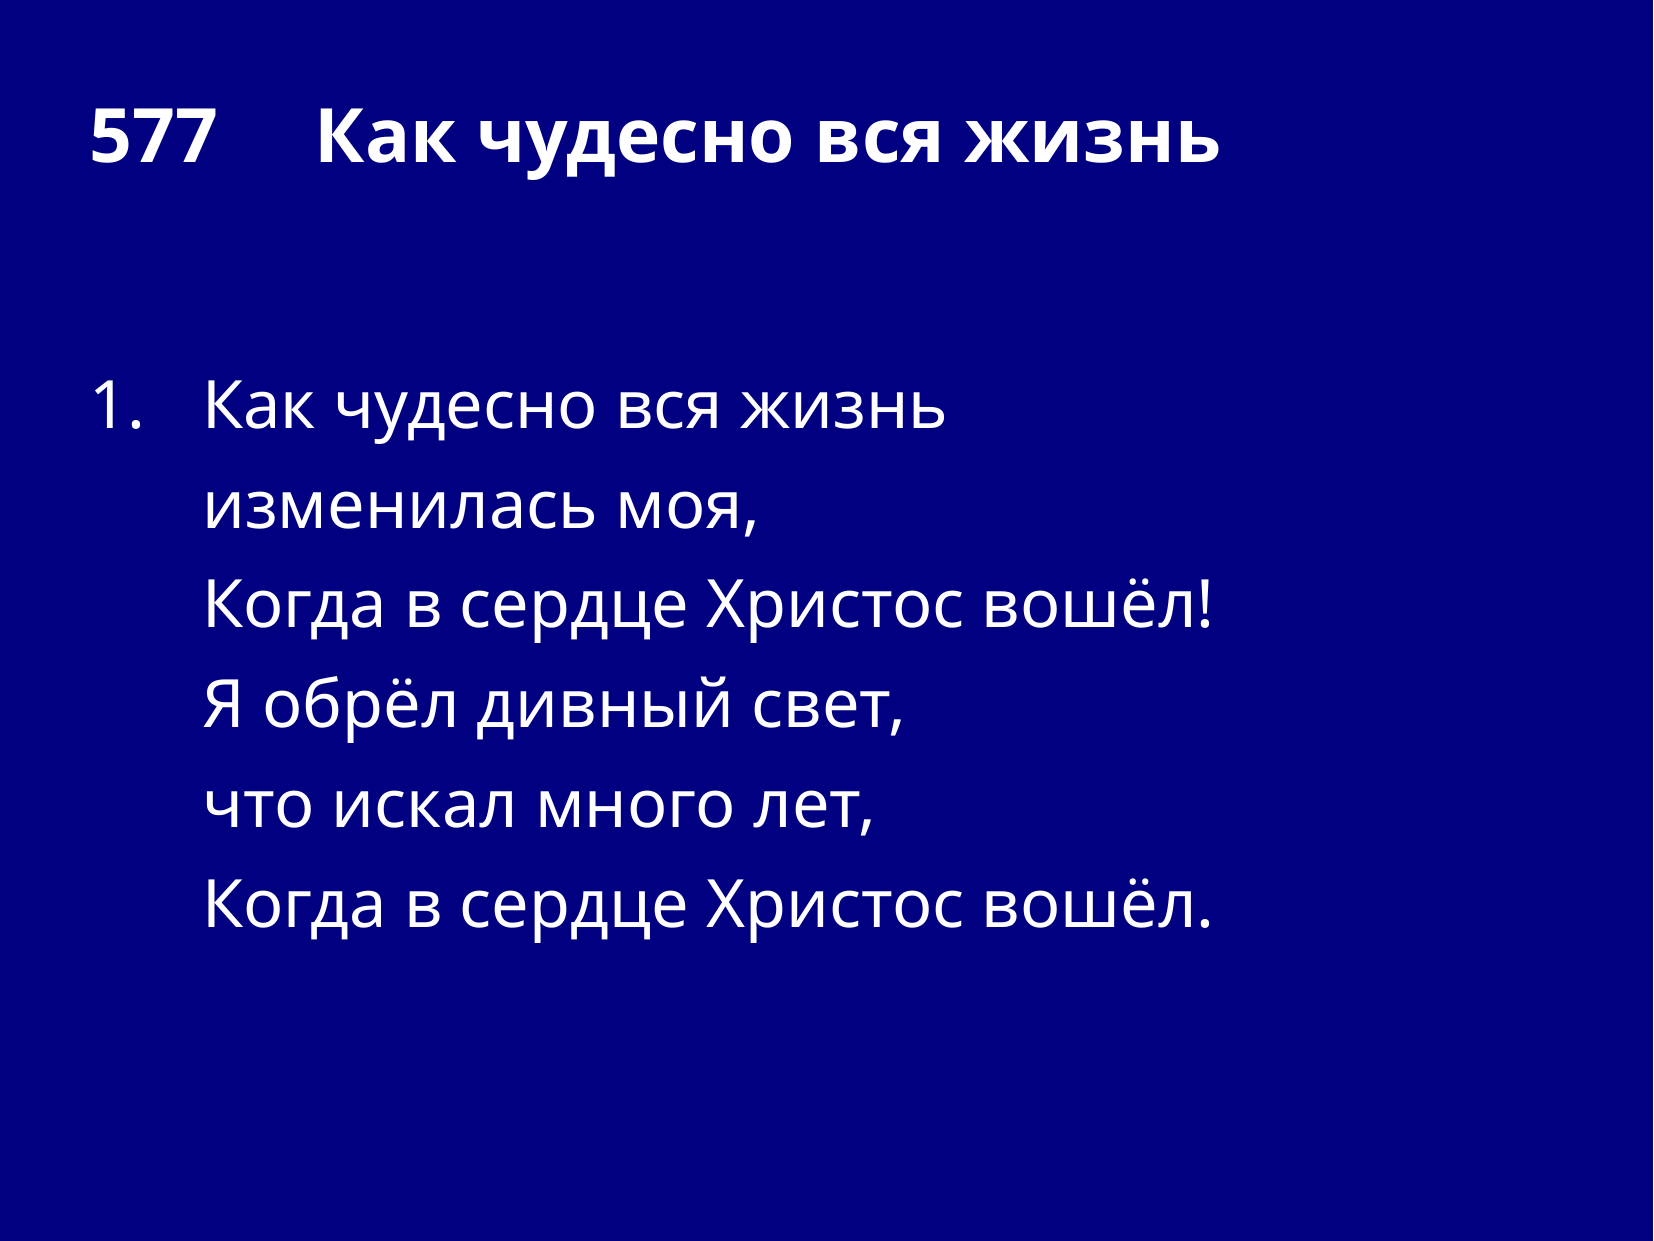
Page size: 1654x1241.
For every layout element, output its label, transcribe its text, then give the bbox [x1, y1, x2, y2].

text_box 1. Как чудесно вся жизнь изменилась моя, Когда в сердце Христос вошёл! Я обрёл дивный свет, что искал много лет, Когда в сердце Христос вошёл. [75, 188, 1576, 1163]
text_box 577 Как чудесно вся жизнь [75, 75, 1576, 188]
